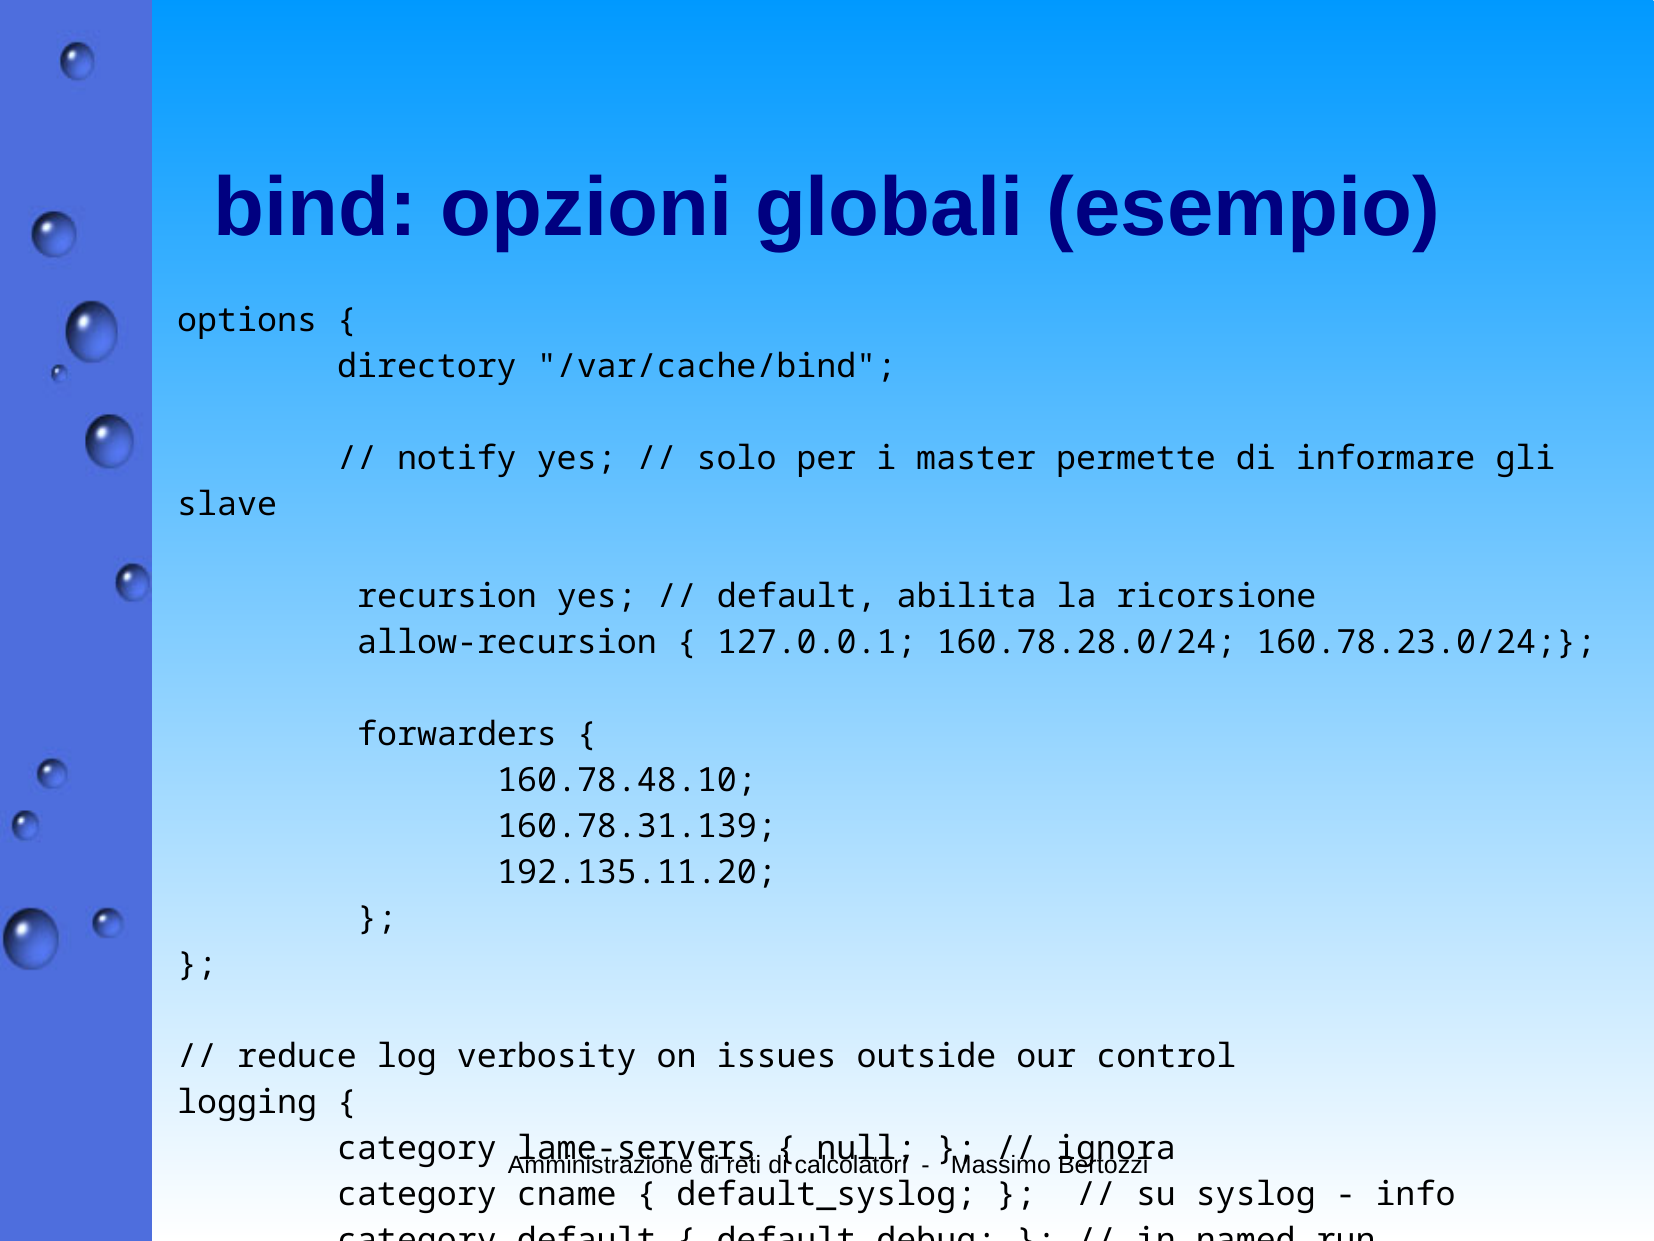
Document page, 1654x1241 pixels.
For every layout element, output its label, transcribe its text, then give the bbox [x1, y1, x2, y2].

picture [0, 0, 152, 1241]
title bind: opzioni globali (esempio) [121, 102, 1534, 311]
text_box options { directory "/var/cache/bind"; // notify yes; // solo per i master permette di informare gli slave recursion yes; // default, abilita la ricorsione allow-recursion { 127.0.0.1; 160.78.28.0/24; 160.78.23.0/24;}; forwarders { 160.78.48.10; 160.78.31.139; 192.135.11.20; }; }; // reduce log verbosity on issues outside our control logging { category lame-servers { null; }; // ignora category cname { default_syslog; }; // su syslog - info category default { default_debug; }; // in named.run }; [177, 295, 1625, 1184]
